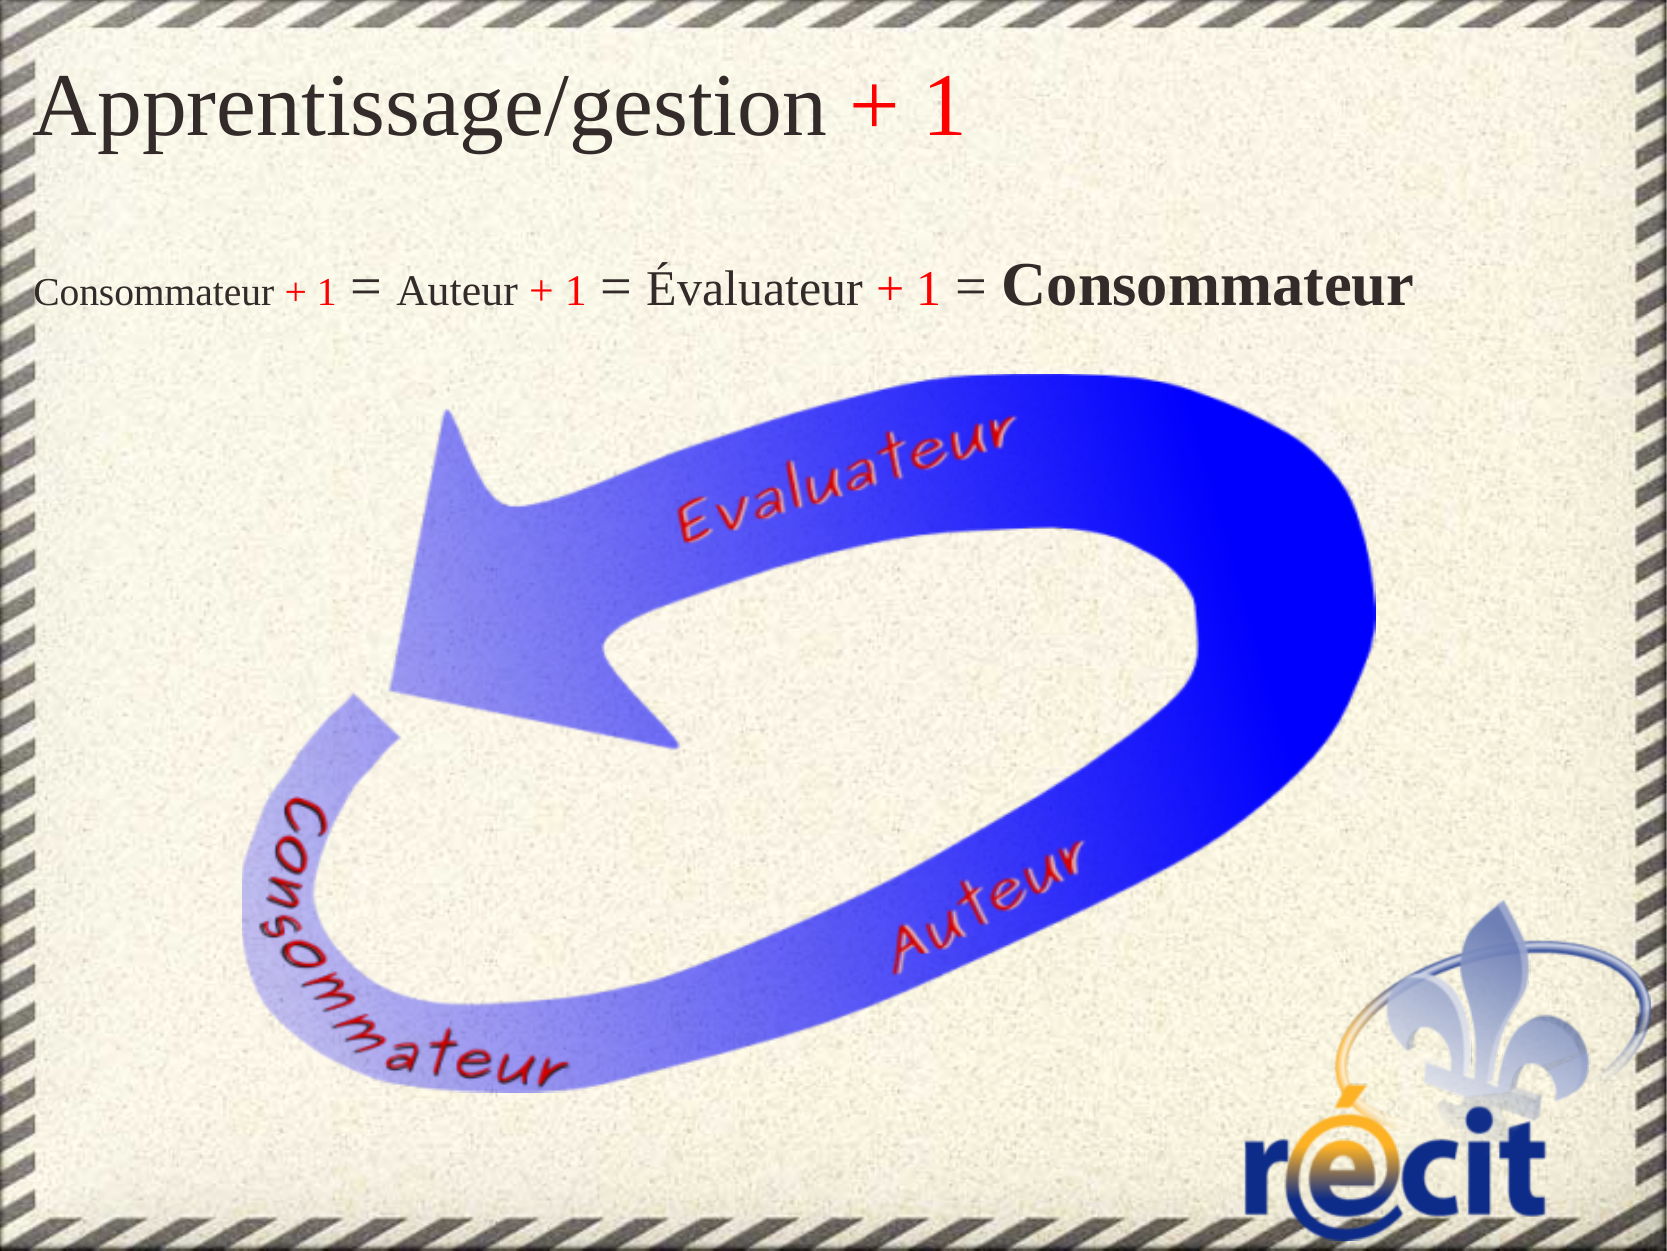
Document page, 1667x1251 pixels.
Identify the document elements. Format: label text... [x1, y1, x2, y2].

list Consommateur + 1 = Auteur + 1 = Évaluateur + 1 = Consommateur [33, 192, 1667, 416]
title Apprentissage/gestion + 1 [32, 60, 1620, 212]
picture [0, 0, 1667, 1251]
